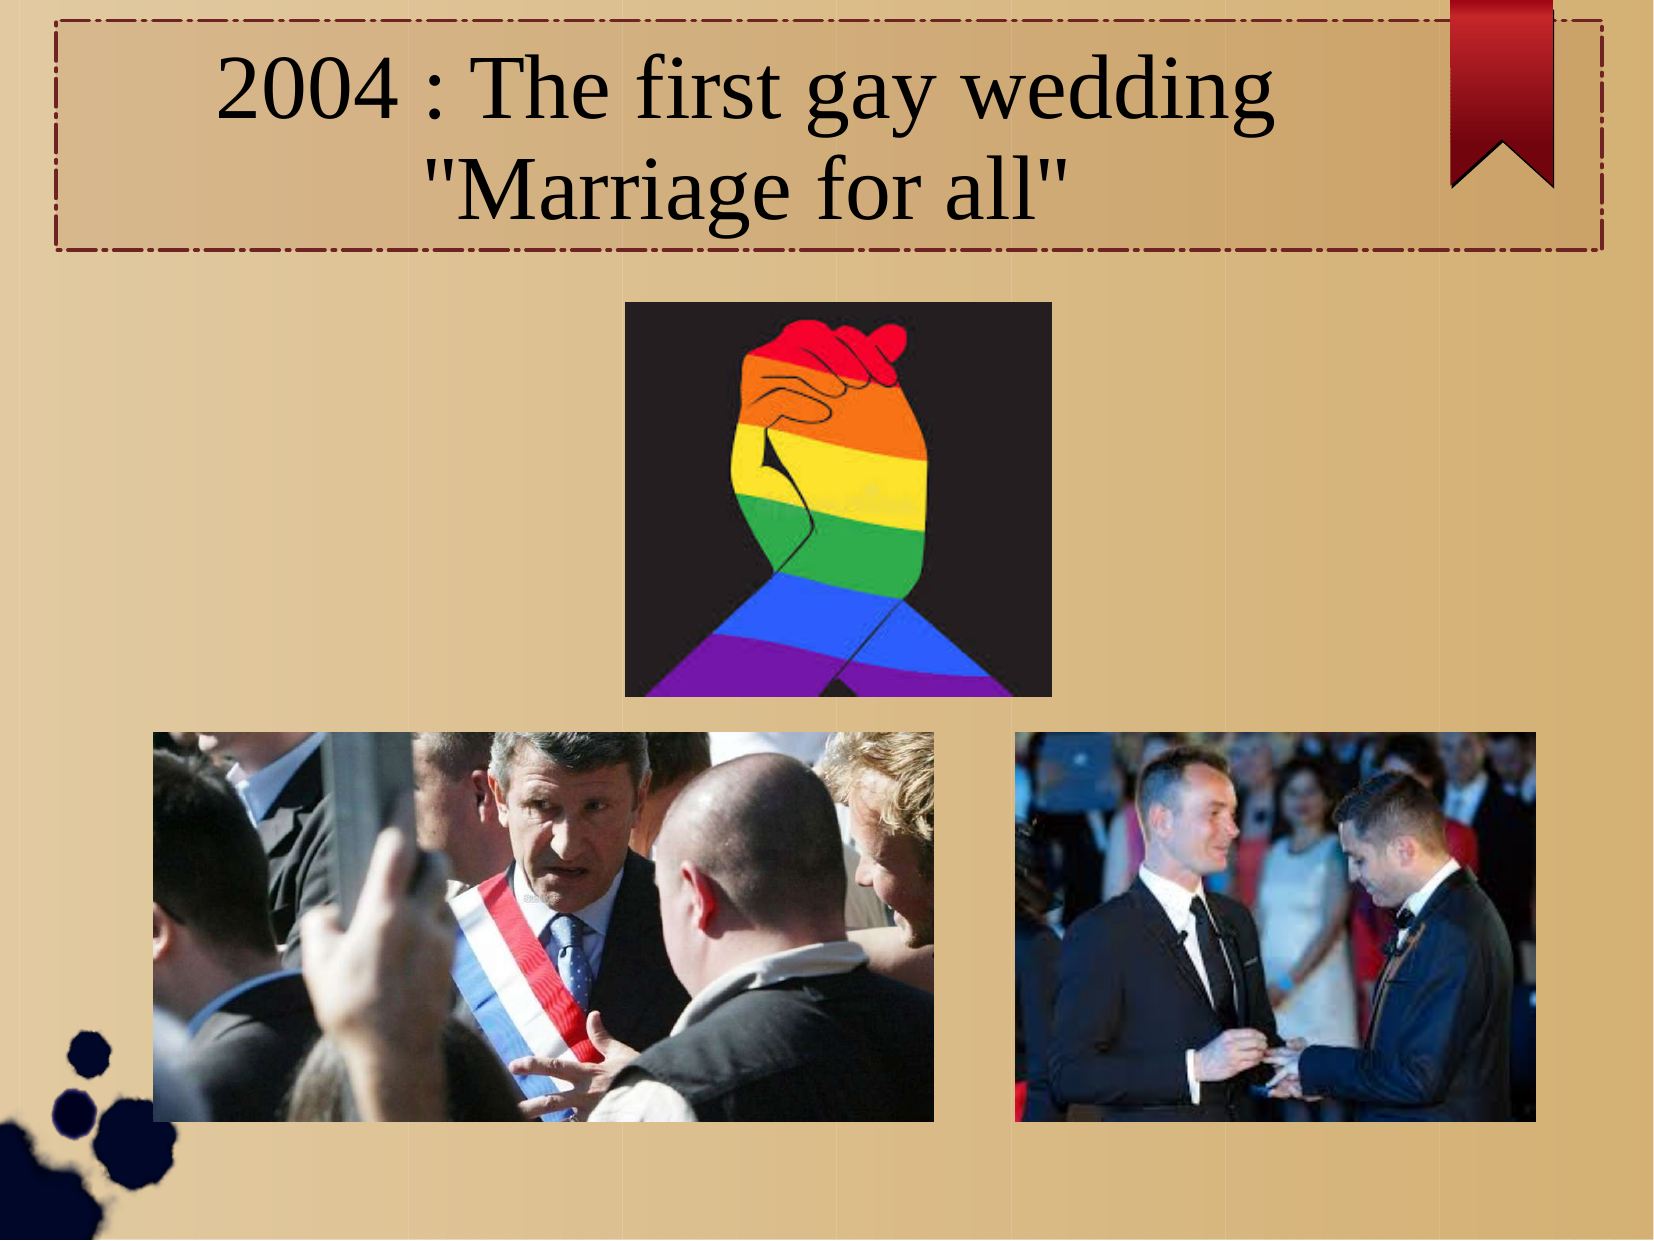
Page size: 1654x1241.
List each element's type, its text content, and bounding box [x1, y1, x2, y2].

title 2004 : The first gay wedding ''Marriage for all'' [82, 36, 1412, 240]
picture [153, 732, 934, 1123]
picture [625, 302, 1052, 697]
picture [1015, 732, 1536, 1123]
